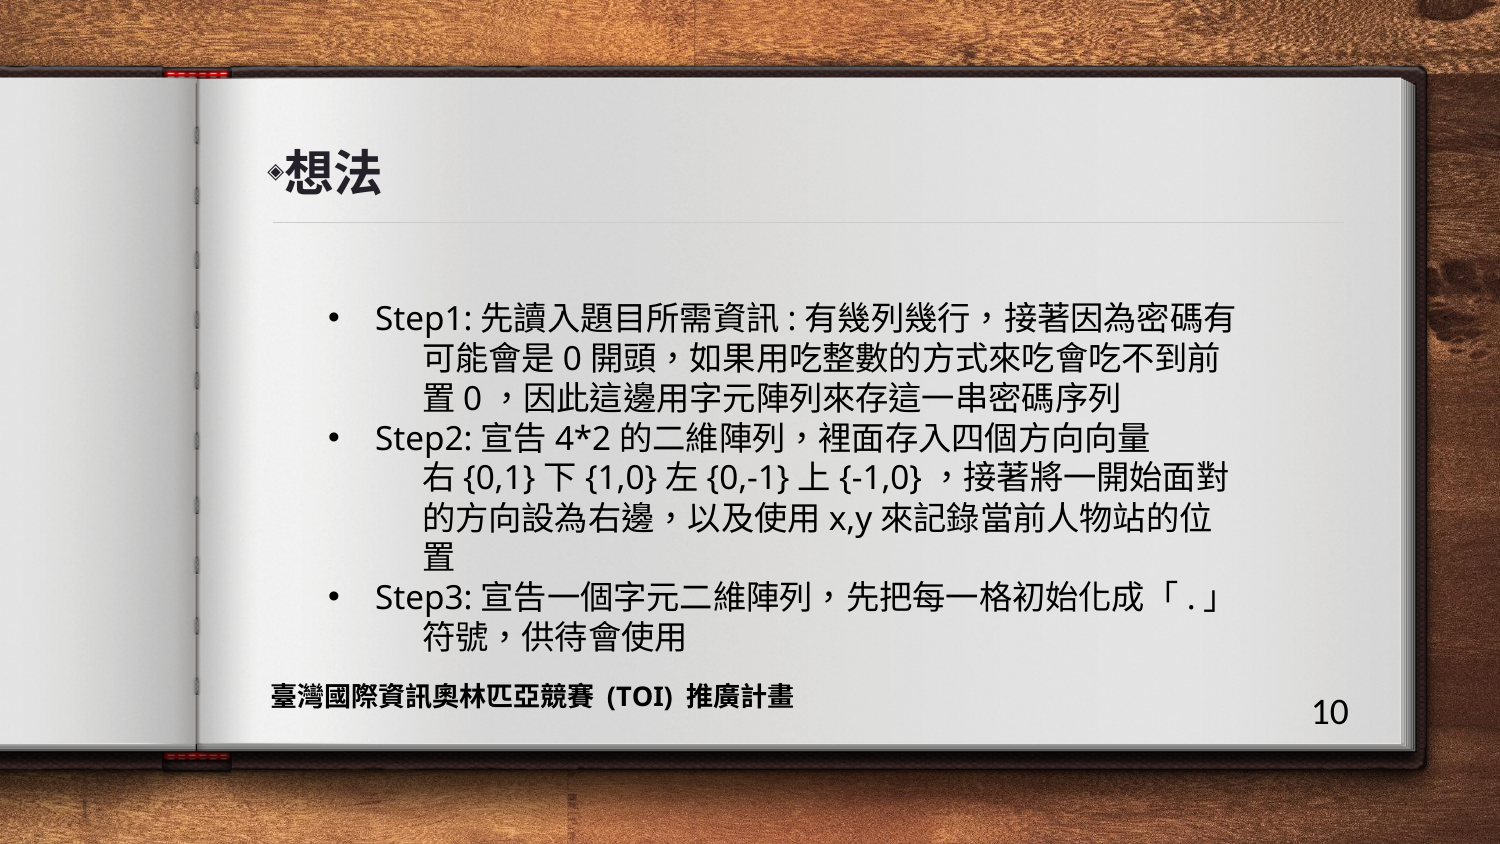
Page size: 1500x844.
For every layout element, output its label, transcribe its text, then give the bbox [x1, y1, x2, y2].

text_box Step1:先讀入題目所需資訊:有幾列幾行，接著因為密碼有可能會是0開頭，如果用吃整數的方式來吃會吃不到前置0，因此這邊用字元陣列來存這一串密碼序列 Step2:宣告4*2的二維陣列，裡面存入四個方向向量 右{0,1}下{1,0}左{0,-1}上{-1,0}，接著將一開始面對的方向設為右邊，以及使用x,y來記錄當前人物站的位置 Step3:宣告一個字元二維陣列，先把每一格初始化成「.」符號，供待會使用 [313, 289, 1254, 628]
text_box [1295, 672, 1386, 737]
list 想法 [252, 126, 1194, 216]
